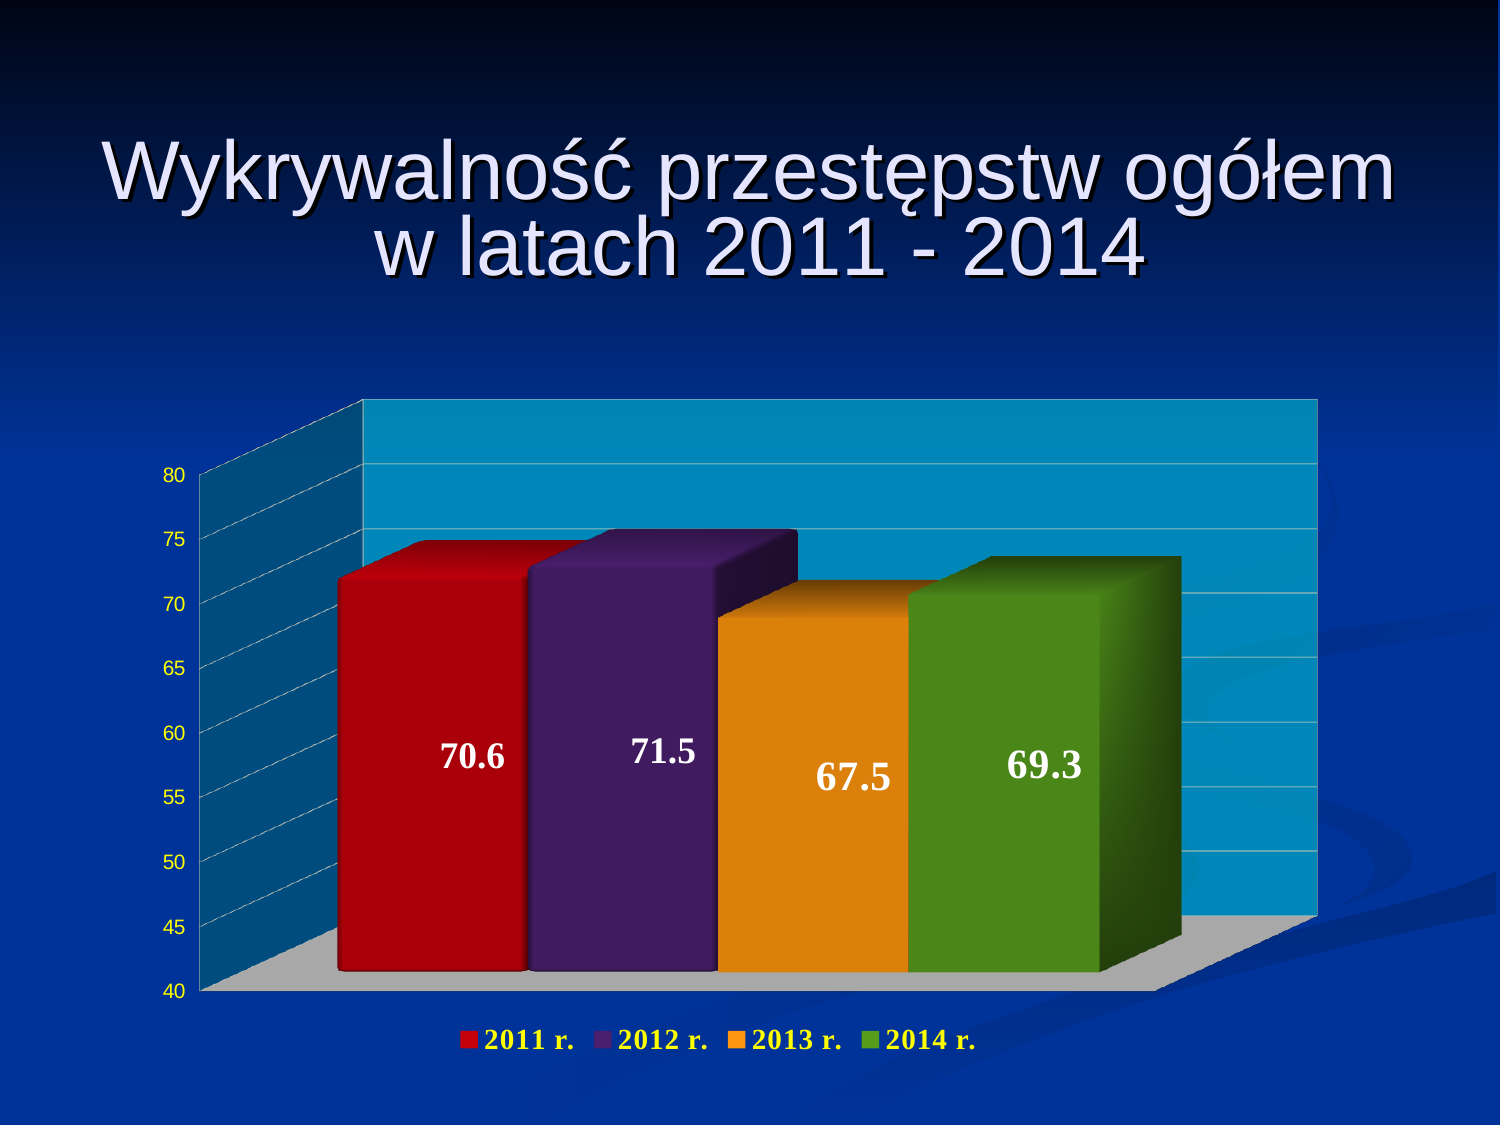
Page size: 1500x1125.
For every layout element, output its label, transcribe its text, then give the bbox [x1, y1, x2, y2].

chart [94, 369, 1406, 1125]
title Wykrywalność przestępstw ogółem w latach 2011 - 2014 [75, 21, 1424, 256]
